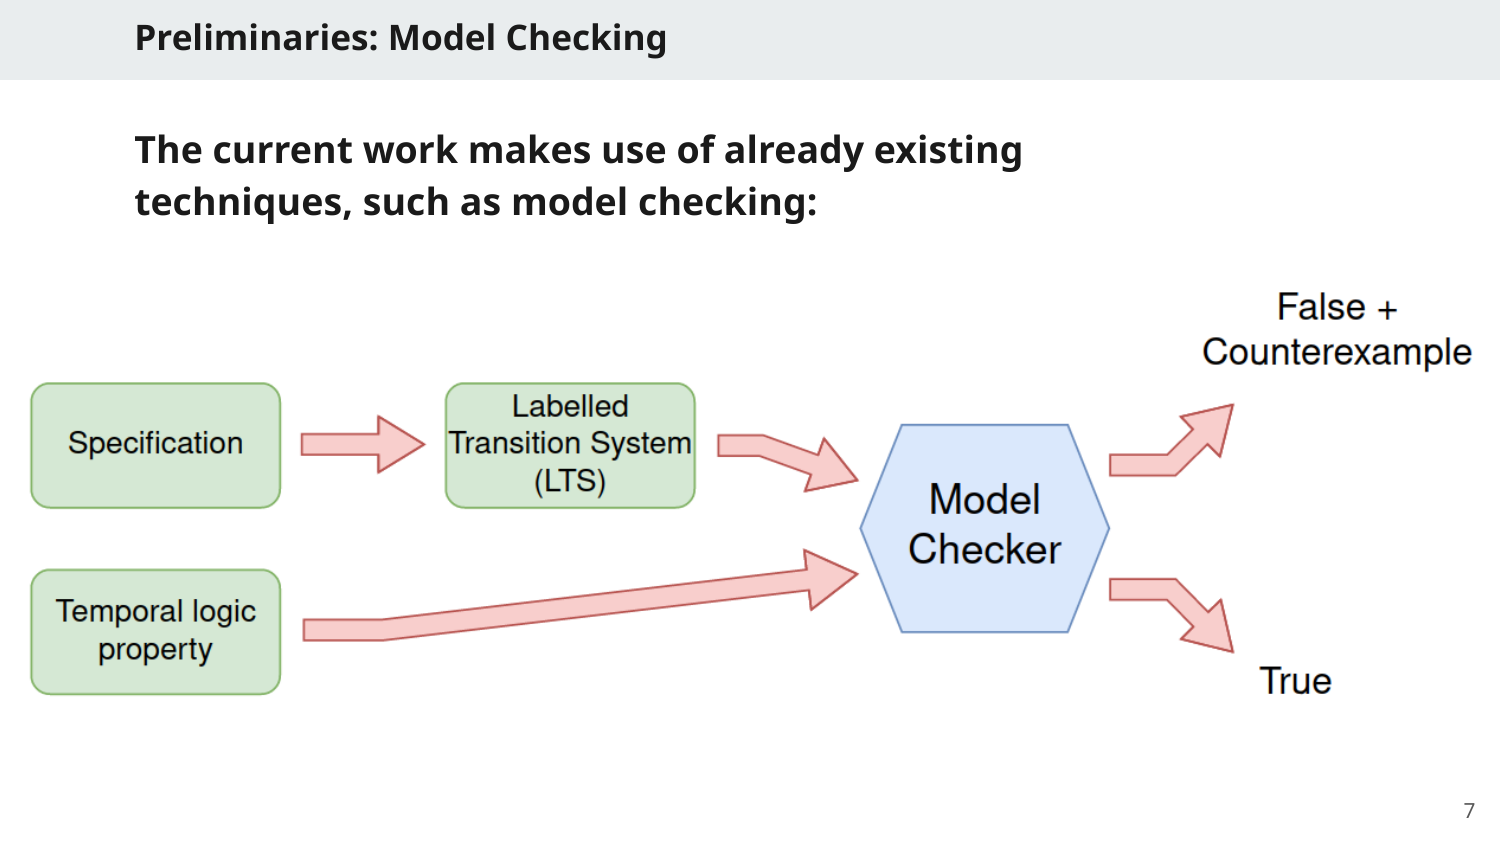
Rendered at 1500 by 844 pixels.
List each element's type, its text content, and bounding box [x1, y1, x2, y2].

title Preliminaries: Model Checking [119, 0, 1381, 73]
picture [24, 283, 1475, 701]
list The current work makes use of already existing techniques, such as model checking: [119, 104, 1147, 239]
slide_number <numéro> [1400, 779, 1491, 844]
